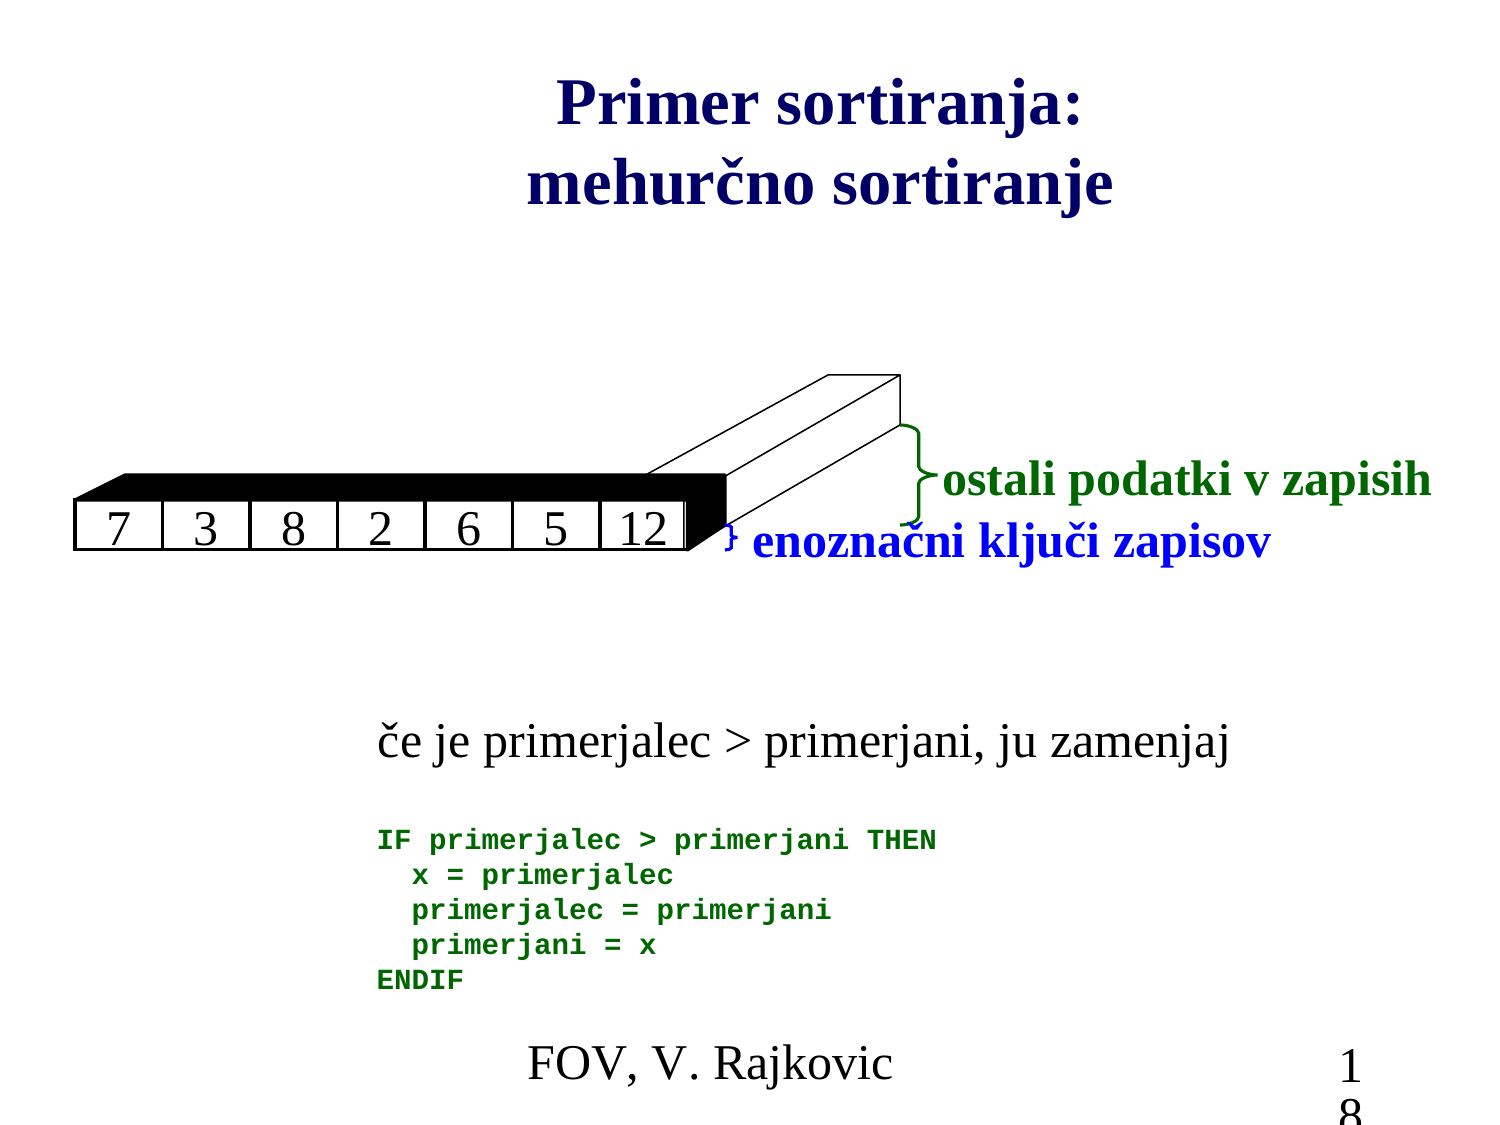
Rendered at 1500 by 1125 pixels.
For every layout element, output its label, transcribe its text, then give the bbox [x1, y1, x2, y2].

text_box IF primerjalec > primerjani THEN x = primerjalec primerjalec = primerjani primerjani = x ENDIF [361, 812, 952, 1003]
text_box 8 [249, 500, 337, 550]
text_box 6 [424, 500, 512, 550]
text_box [75, 474, 726, 551]
text_box 12 [599, 500, 683, 550]
text_box 5 [512, 500, 599, 550]
text_box Primer sortiranja: mehurčno sortiranje [512, 49, 1131, 226]
text_box če je primerjalec > primerjani, ju zamenjaj [363, 699, 1247, 776]
text_box 7 [74, 499, 162, 550]
text_box enoznačni ključi zapisov [737, 499, 1288, 576]
text_box ostali podatki v zapisih [924, 437, 1451, 513]
text_box 3 [162, 500, 249, 550]
text_box 2 [337, 500, 424, 550]
